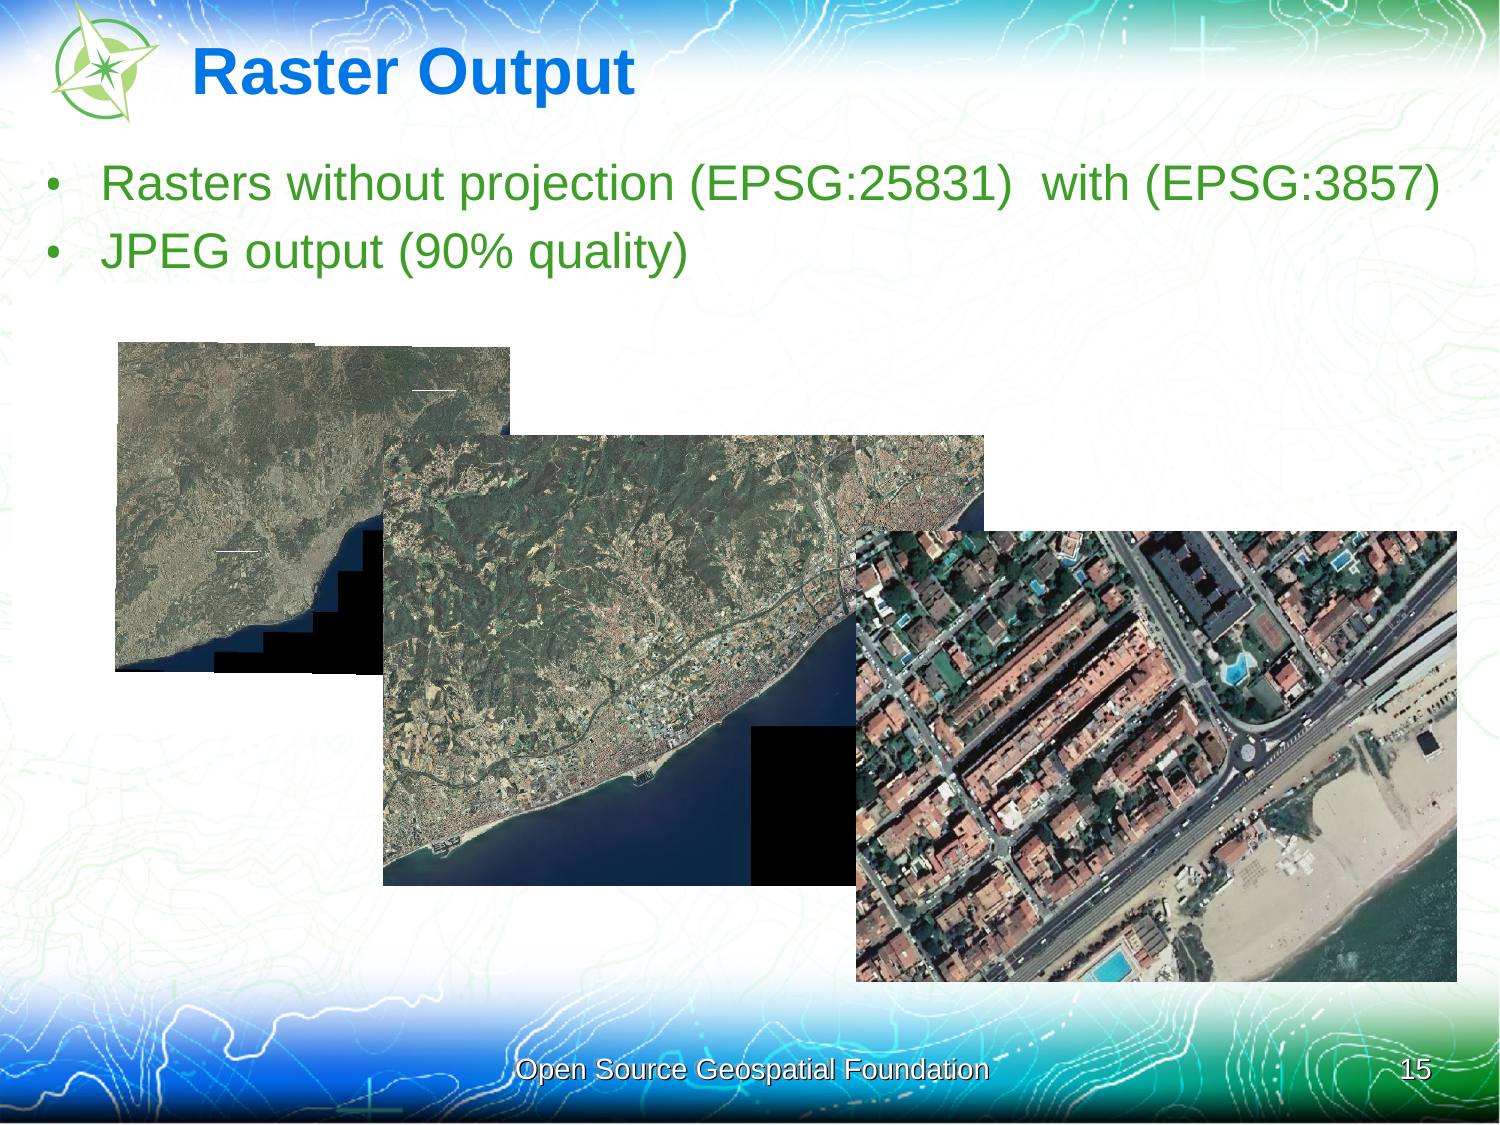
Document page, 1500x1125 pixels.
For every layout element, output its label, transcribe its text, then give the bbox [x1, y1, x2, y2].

list Rasters without projection (EPSG:25831) with (EPSG:3857) JPEG output (90% quality) [29, 147, 1477, 384]
title Raster Output [177, 20, 1477, 122]
picture [0, 0, 1500, 1125]
